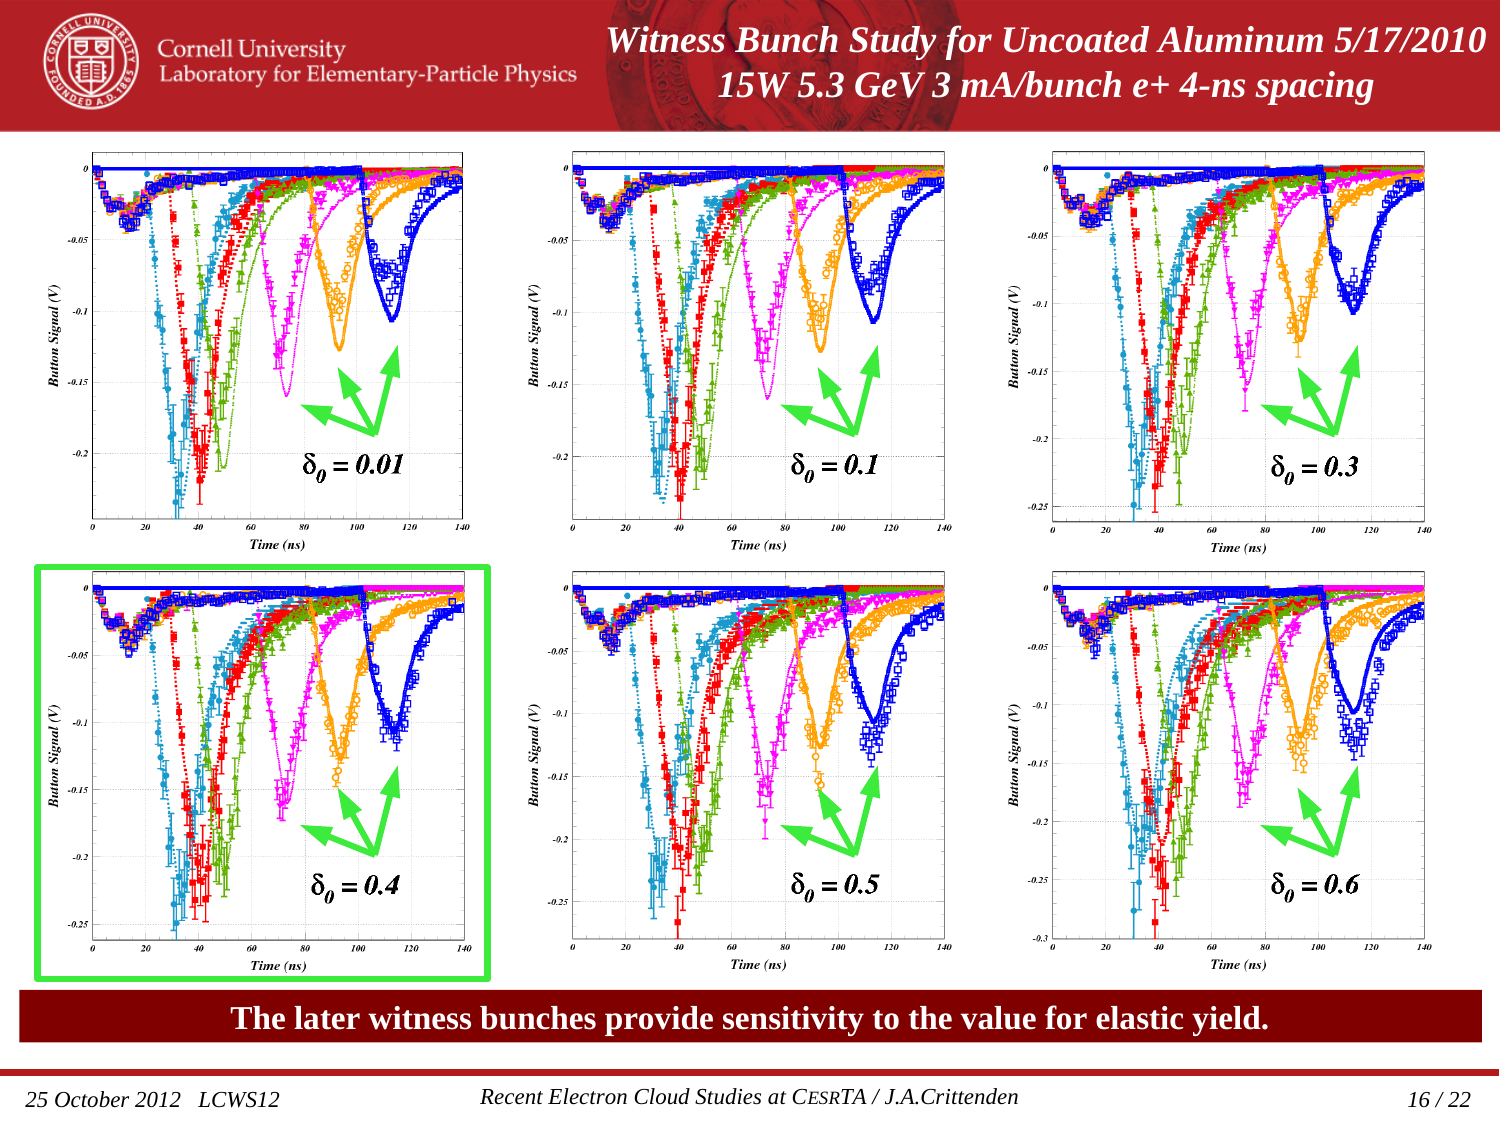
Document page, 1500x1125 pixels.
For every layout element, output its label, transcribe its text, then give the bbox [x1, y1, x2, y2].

picture [0, 0, 600, 132]
picture [525, 149, 954, 555]
picture [525, 569, 954, 976]
picture [1005, 569, 1434, 976]
picture [45, 149, 474, 555]
text_box The later witness bunches provide sensitivity to the value for elastic yield. [19, 989, 1482, 1043]
picture [1005, 149, 1434, 555]
picture [45, 570, 474, 976]
text_box Witness Bunch Study for Uncoated Aluminum 5/17/2010 15W 5.3 GeV 3 mA/bunch e+ 4-ns spacing [600, 0, 1500, 136]
